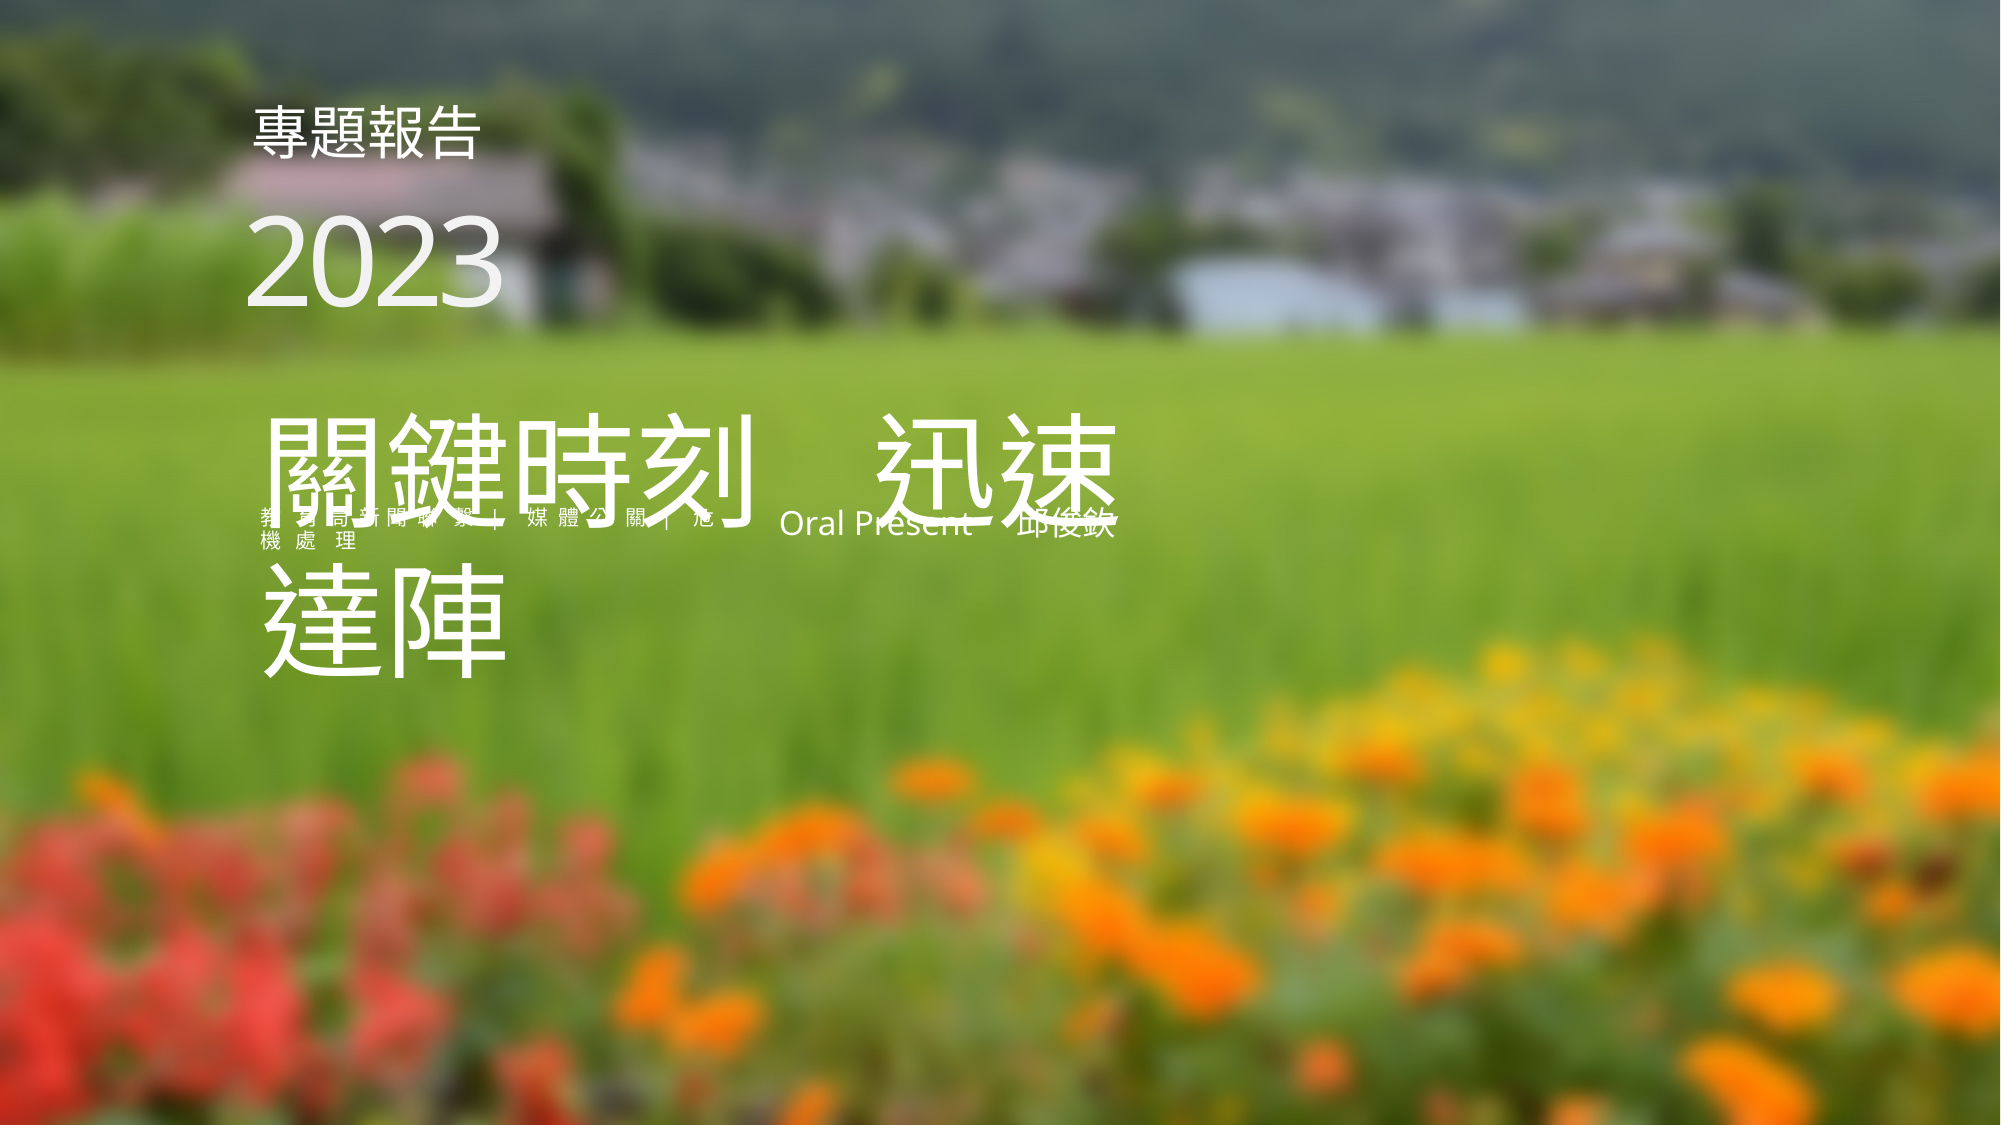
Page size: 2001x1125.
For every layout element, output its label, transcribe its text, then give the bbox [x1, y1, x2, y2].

title 關鍵時刻 迅速達陣 [245, 386, 1426, 501]
list Oral Present 邱俊欽 [245, 672, 865, 736]
list 教 育 局 新 聞 聯 繫 | 媒 體 公 關 | 危 機 處 理 [245, 526, 1258, 587]
text_box 2023 [227, 174, 849, 341]
text_box 專題報告 [183, 88, 1320, 175]
